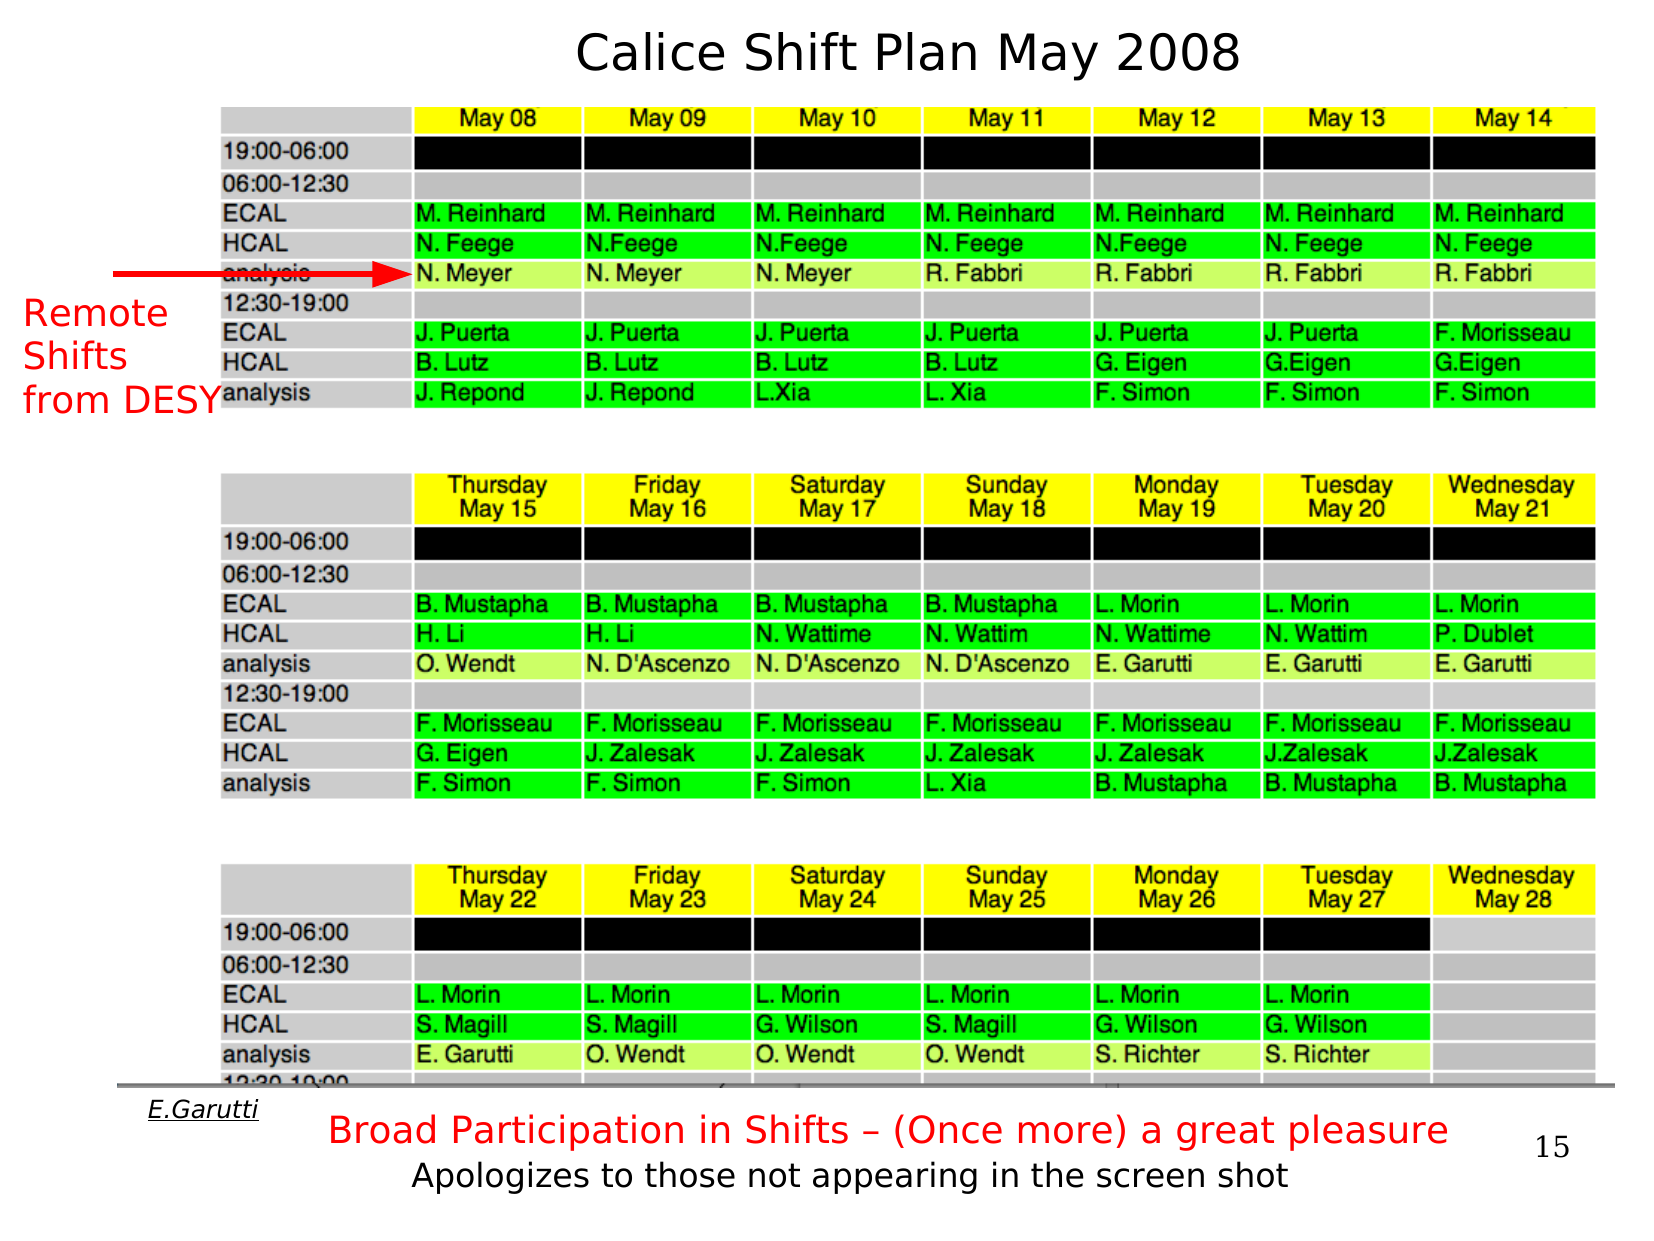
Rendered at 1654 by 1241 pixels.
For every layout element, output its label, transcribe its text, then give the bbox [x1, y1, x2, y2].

text_box E.Garutti [133, 1087, 275, 1132]
text_box Remote Shifts from DESY [7, 284, 233, 430]
text_box Calice Shift Plan May 2008 [560, 16, 1242, 90]
text_box Broad Participation in Shifts – (Once more) a great pleasure Apologizes to those not appearing in the screen shot [312, 1101, 1441, 1204]
picture [117, 107, 1615, 1088]
